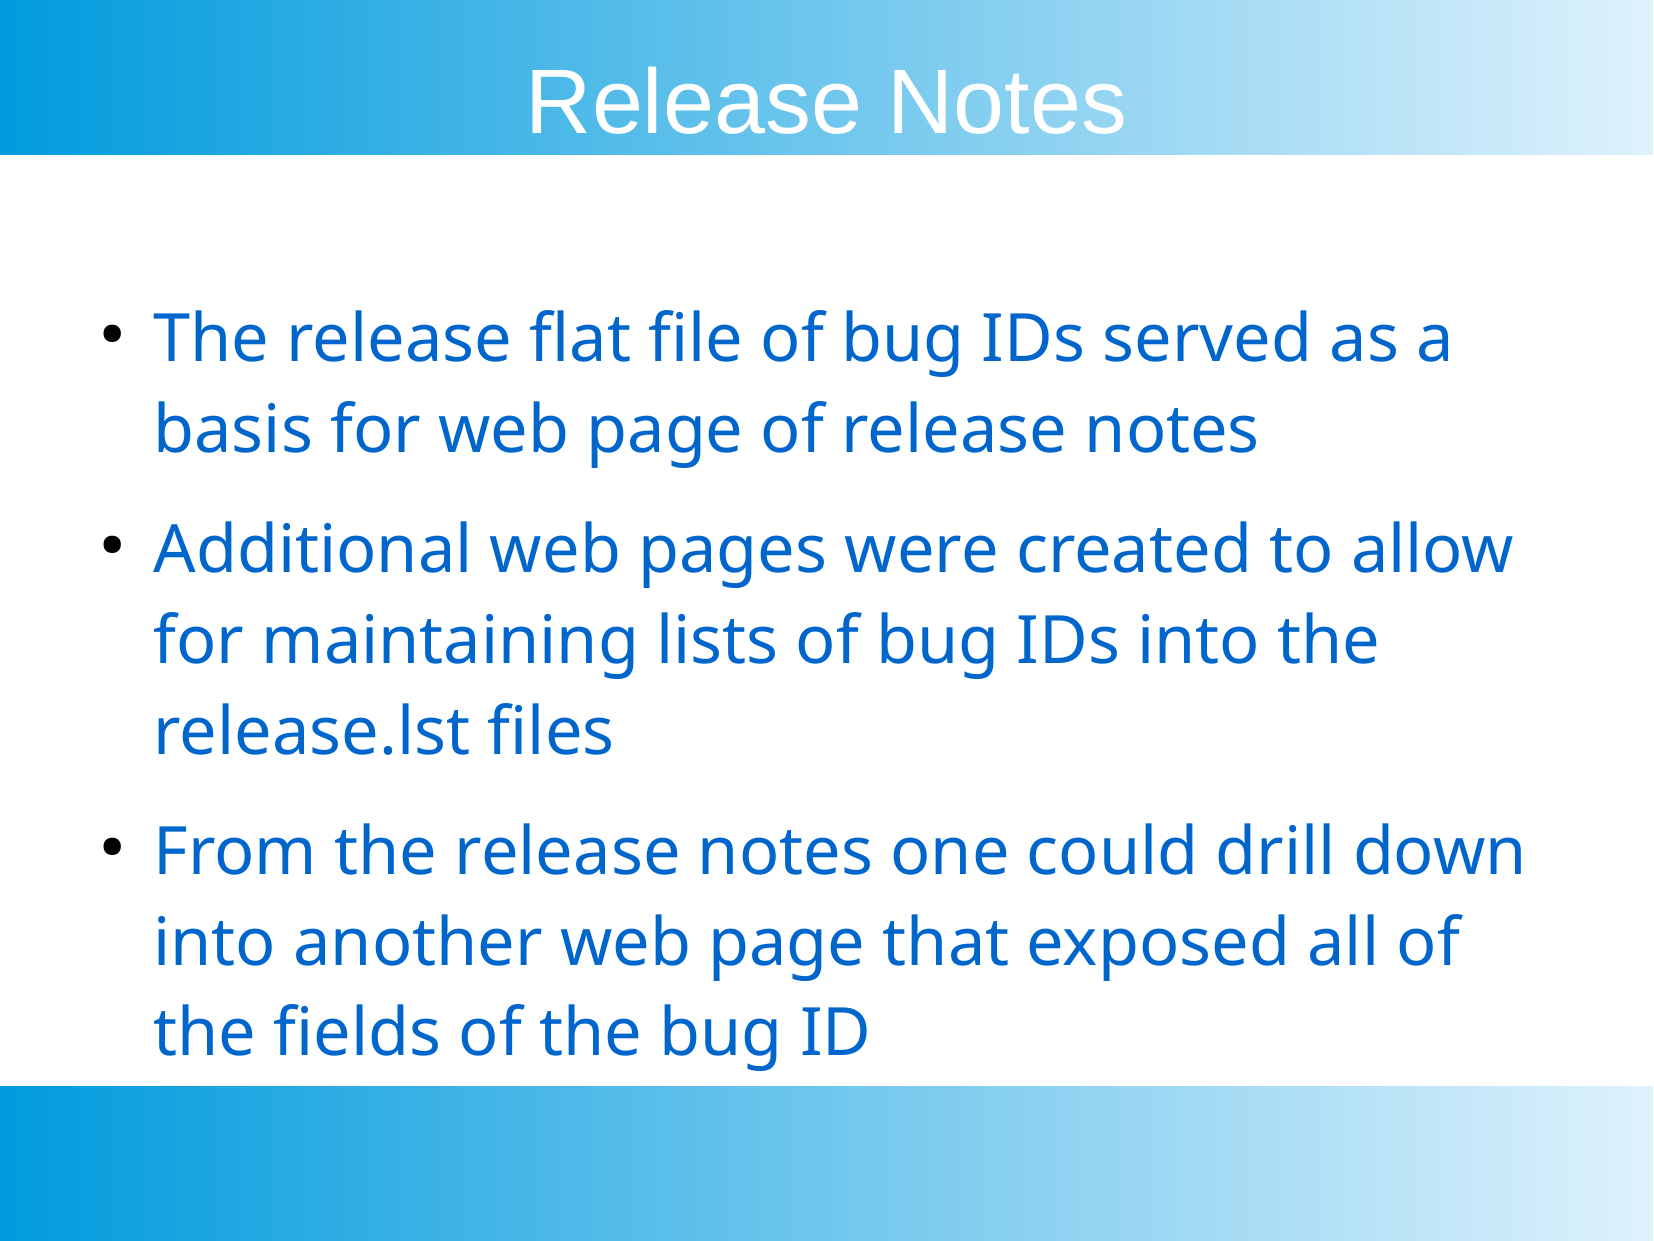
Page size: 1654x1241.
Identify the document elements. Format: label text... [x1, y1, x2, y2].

list The release flat file of bug IDs served as a basis for web page of release notes Additional web pages were created to allow for maintaining lists of bug IDs into the release.lst files From the release notes one could drill down into another web page that exposed all of the fields of the bug ID [82, 290, 1571, 1010]
title Release Notes [82, 49, 1571, 155]
